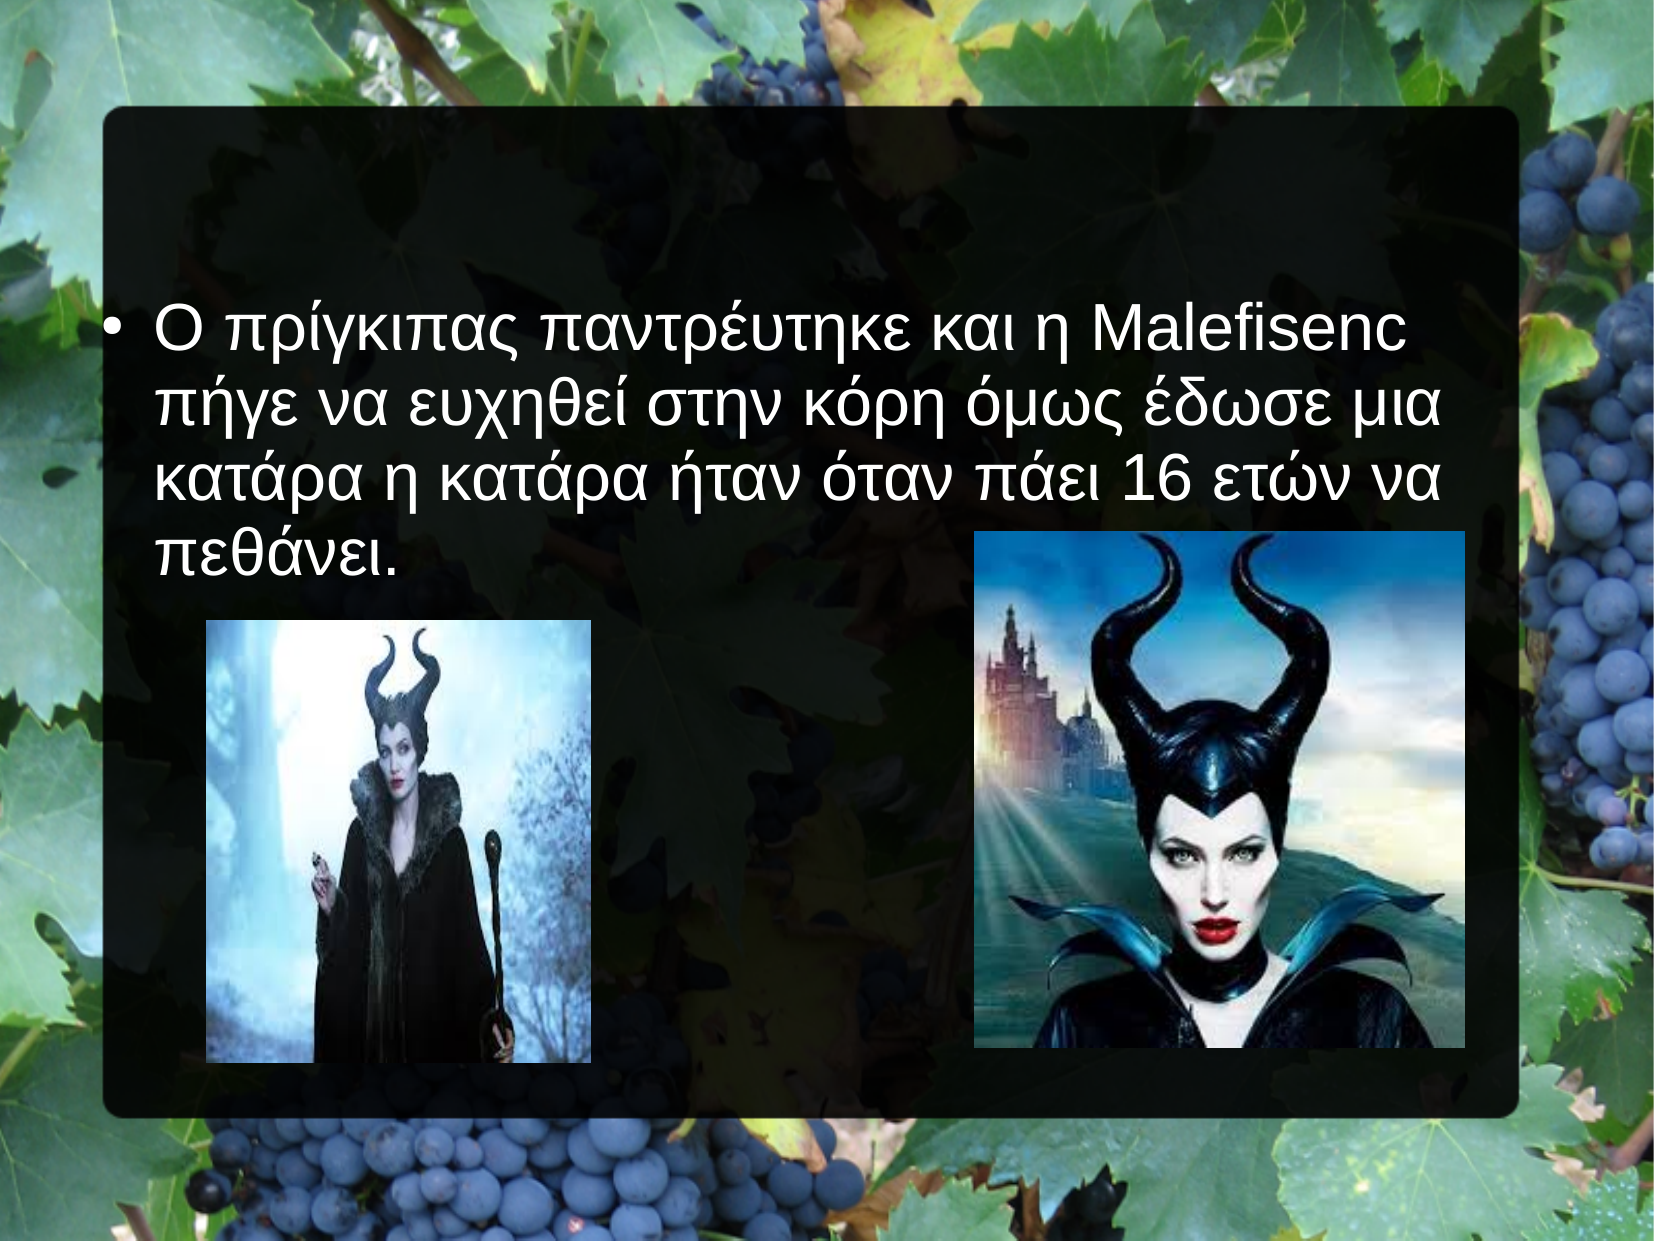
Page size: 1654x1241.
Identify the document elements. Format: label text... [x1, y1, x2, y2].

list Ο πρίγκιπας παντρέυτηκε και η Malefisenc πήγε να ευχηθεί στην κόρη όμως έδωσε μια κατάρα η κατάρα ήταν όταν πάει 16 ετών να πεθάνει. [82, 290, 1571, 1109]
picture [0, 0, 1654, 1241]
